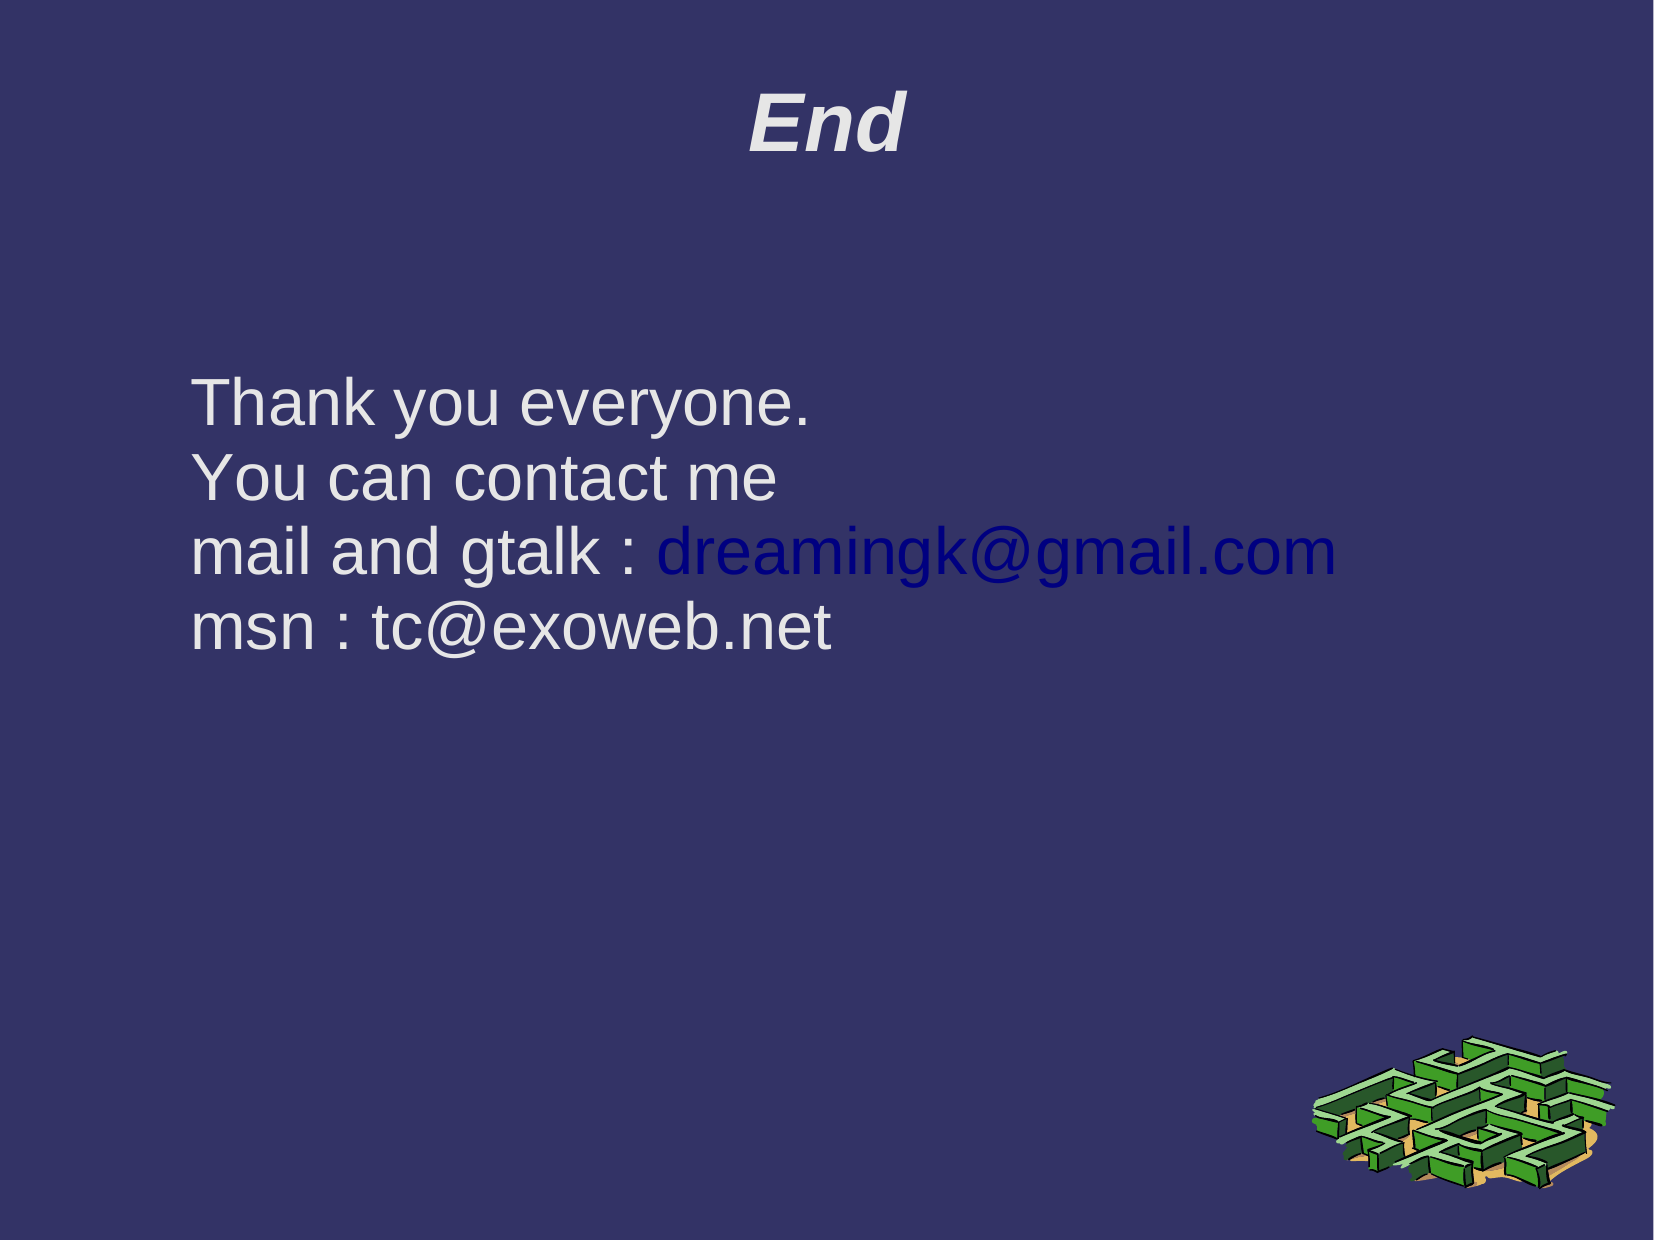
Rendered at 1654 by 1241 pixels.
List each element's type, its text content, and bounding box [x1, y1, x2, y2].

list Thank you everyone. You can contact me mail and gtalk : dreamingk@gmail.com msn : tc@exoweb.net [178, 364, 1570, 1147]
title End [121, 19, 1534, 227]
